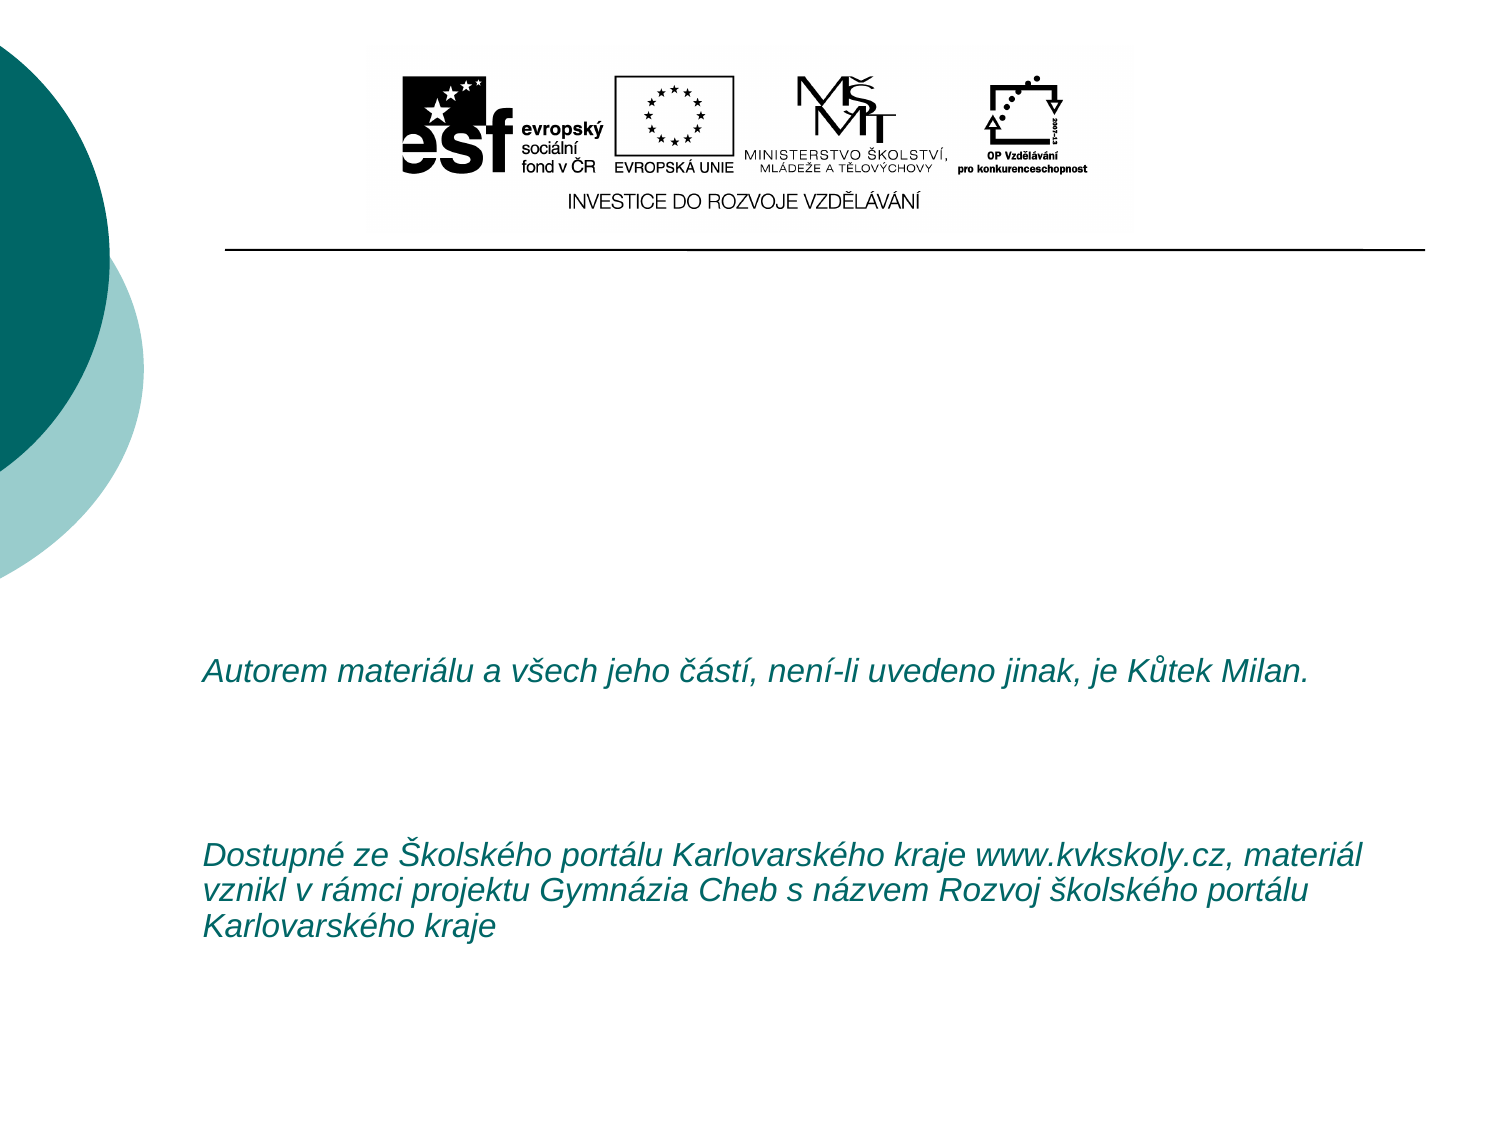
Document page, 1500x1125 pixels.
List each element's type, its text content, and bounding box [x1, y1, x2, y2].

picture [366, 45, 1134, 233]
list Autorem materiálu a všech jeho částí, není-li uvedeno jinak, je Kůtek Milan. Dostupné ze Školského portálu Karlovarského kraje www.kvkskoly.cz, materiál vznikl v rámci projektu Gymnázia Cheb s názvem Rozvoj školského portálu Karlovarského kraje [75, 262, 1426, 1005]
